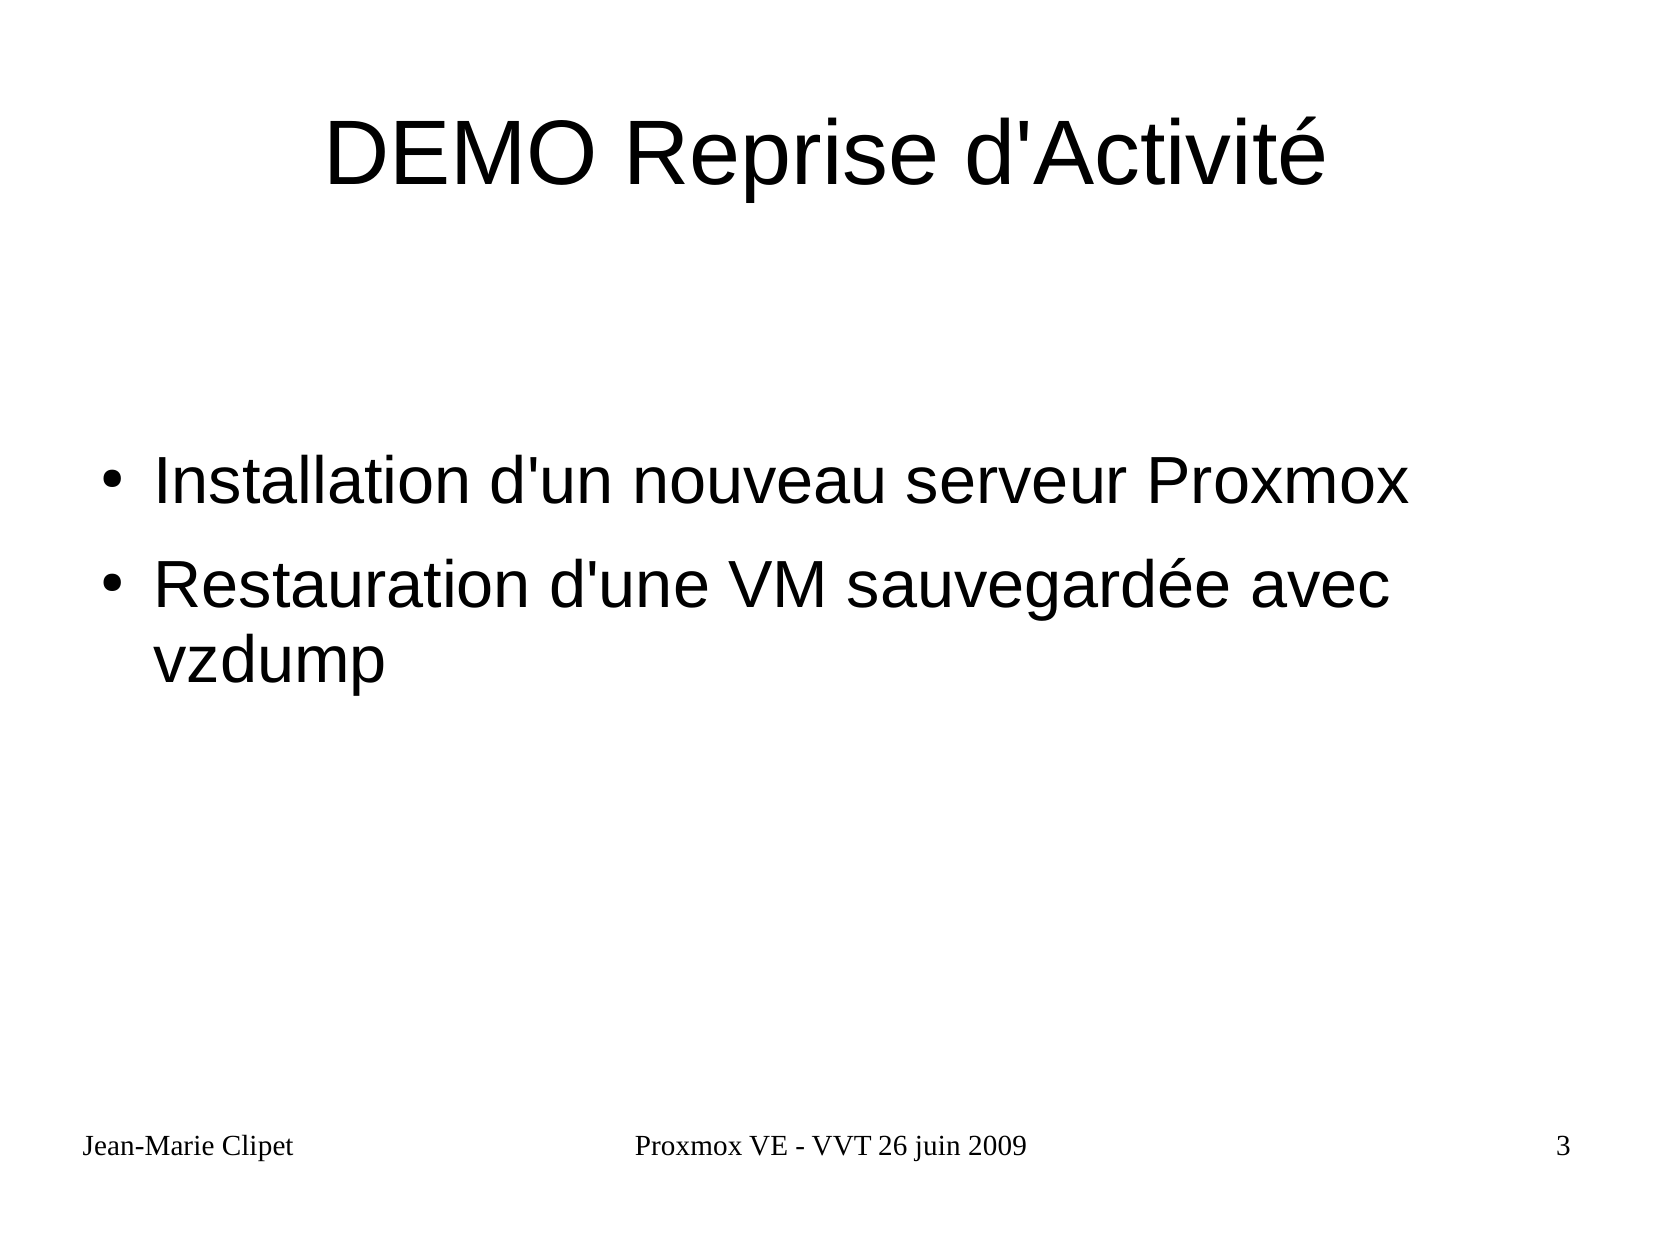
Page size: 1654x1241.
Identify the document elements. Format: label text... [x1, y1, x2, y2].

list Installation d'un nouveau serveur Proxmox Restauration d'une VM sauvegardée avec vzdump [82, 442, 1571, 1094]
title DEMO Reprise d'Activité [82, 56, 1571, 250]
